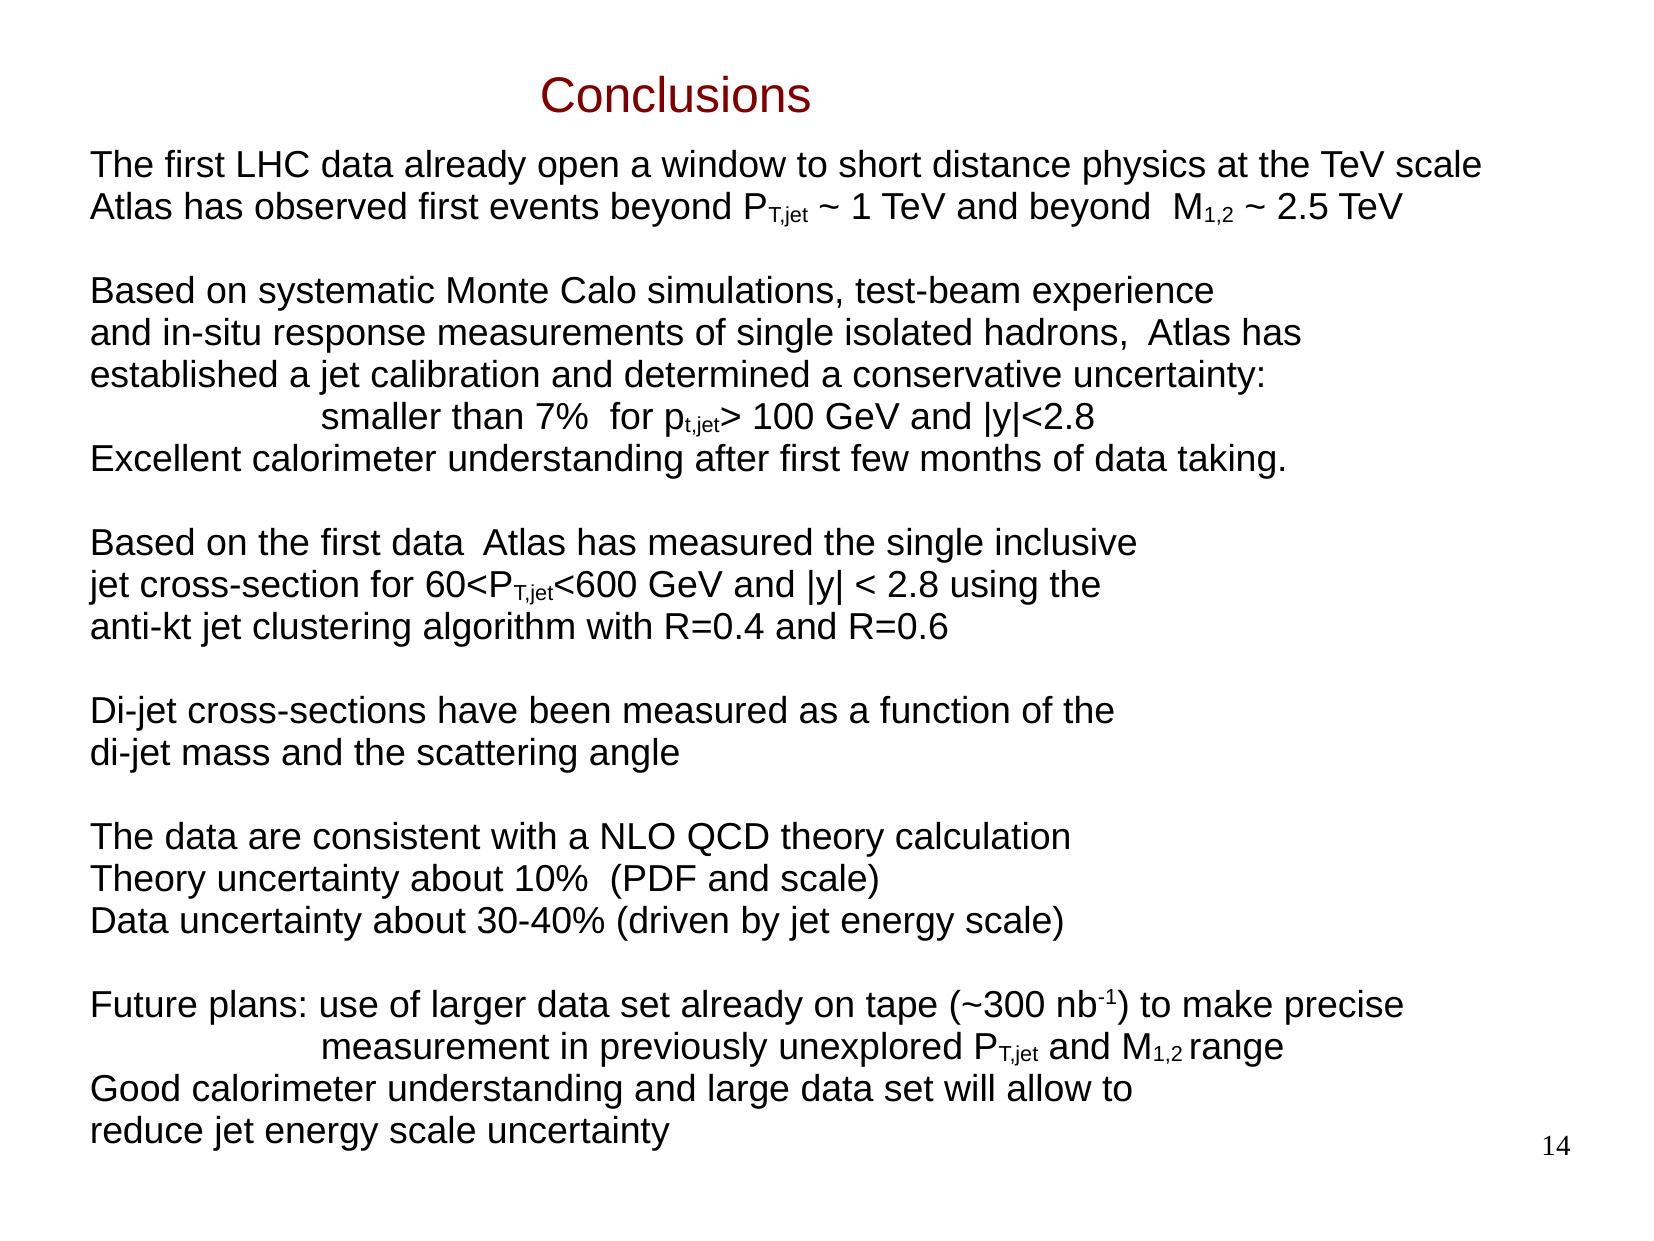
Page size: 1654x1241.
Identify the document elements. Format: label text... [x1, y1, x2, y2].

text_box The first LHC data already open a window to short distance physics at the TeV scale Atlas has observed first events beyond PT,jet ~ 1 TeV and beyond M1,2 ~ 2.5 TeV Based on systematic Monte Calo simulations, test-beam experience and in-situ response measurements of single isolated hadrons, Atlas has established a jet calibration and determined a conservative uncertainty: smaller than 7% for pt,jet> 100 GeV and |y|<2.8 Excellent calorimeter understanding after first few months of data taking. Based on the first data Atlas has measured the single inclusive jet cross-section for 60<PT,jet<600 GeV and |y| < 2.8 using the anti-kt jet clustering algorithm with R=0.4 and R=0.6 Di-jet cross-sections have been measured as a function of the di-jet mass and the scattering angle The data are consistent with a NLO QCD theory calculation Theory uncertainty about 10% (PDF and scale) Data uncertainty about 30-40% (driven by jet energy scale) Future plans: use of larger data set already on tape (~300 nb-1) to make precise measurement in previously unexplored PT,jet and M1,2 range Good calorimeter understanding and large data set will allow to reduce jet energy scale uncertainty [75, 136, 1499, 1241]
text_box [465, 287, 496, 358]
text_box Conclusions [525, 37, 848, 136]
